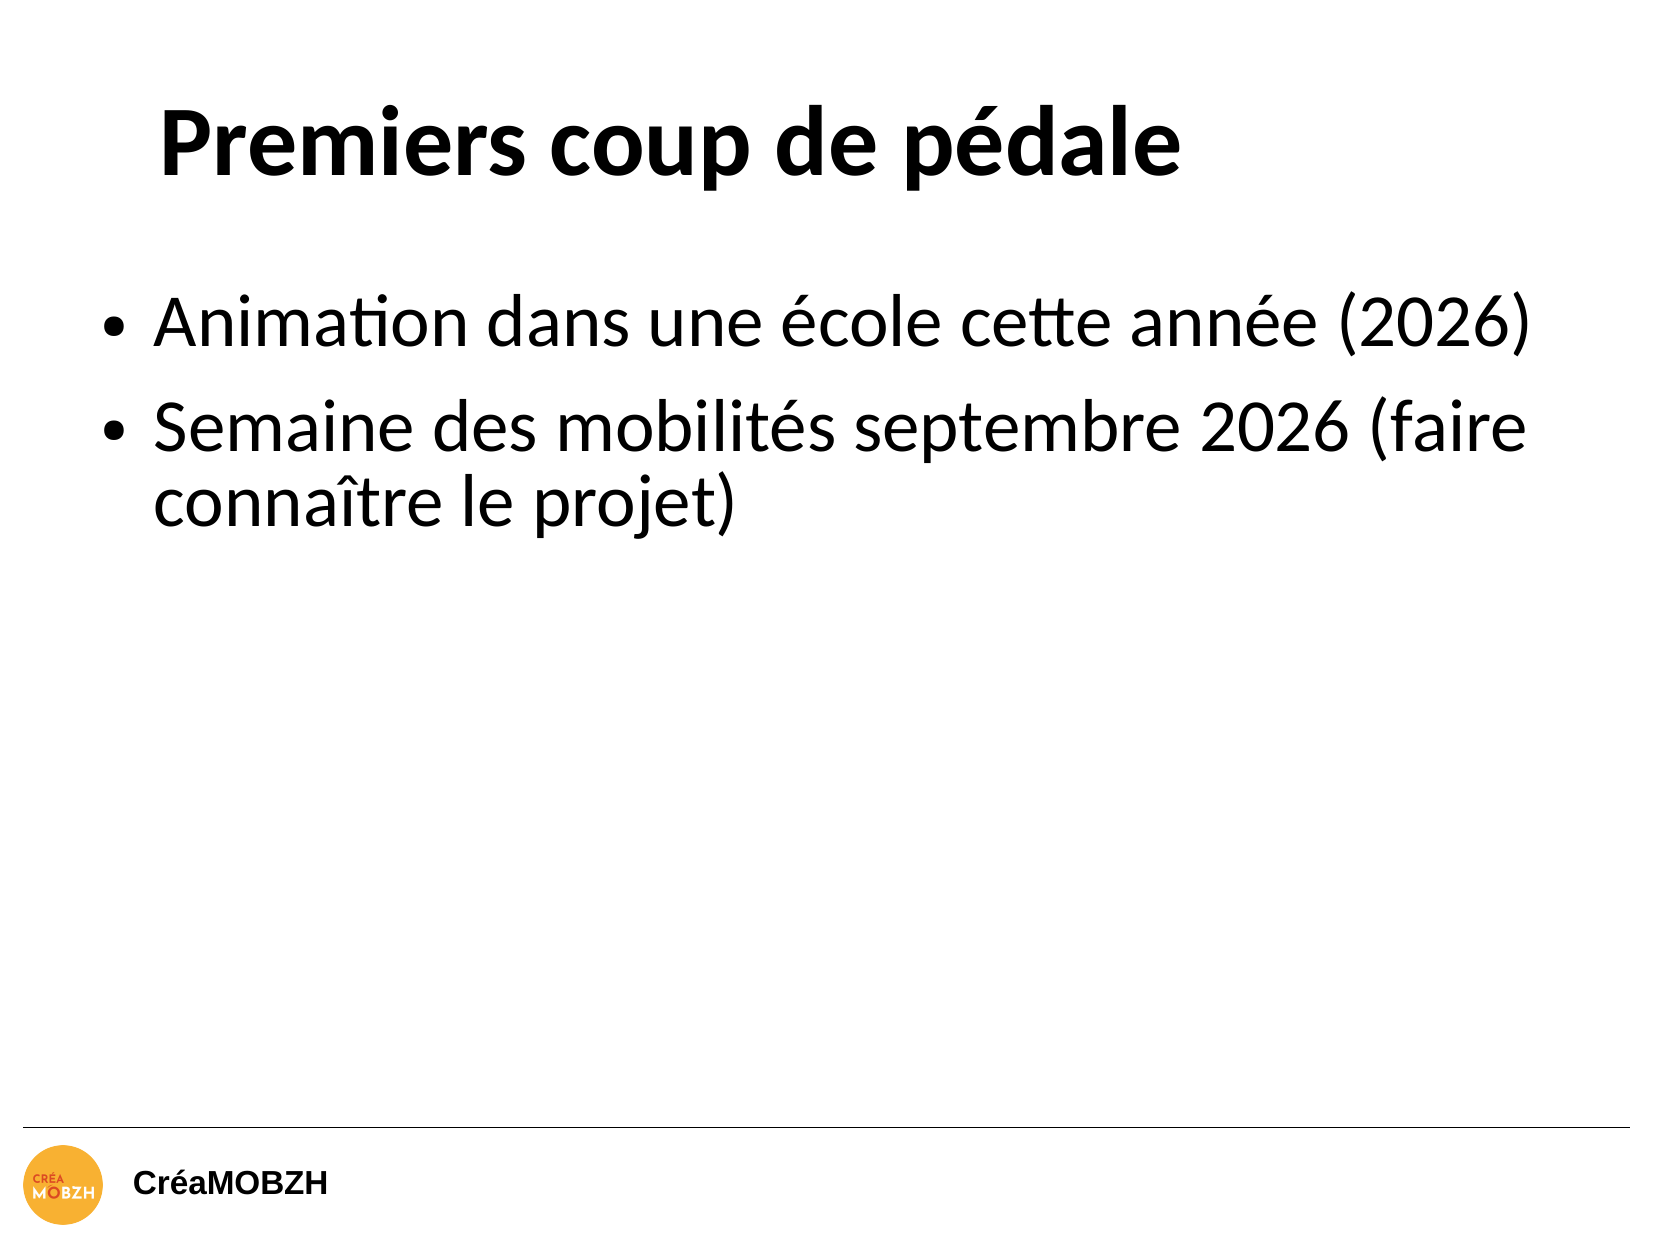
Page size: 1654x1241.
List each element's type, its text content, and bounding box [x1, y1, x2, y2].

text_box CréaMOBZH [118, 1157, 1040, 1241]
picture [23, 1145, 103, 1225]
title Premiers coup de pédale [11, 47, 1347, 255]
list Animation dans une école cette année (2026) Semaine des mobilités septembre 2026 (faire connaître le projet) [82, 290, 1571, 1028]
